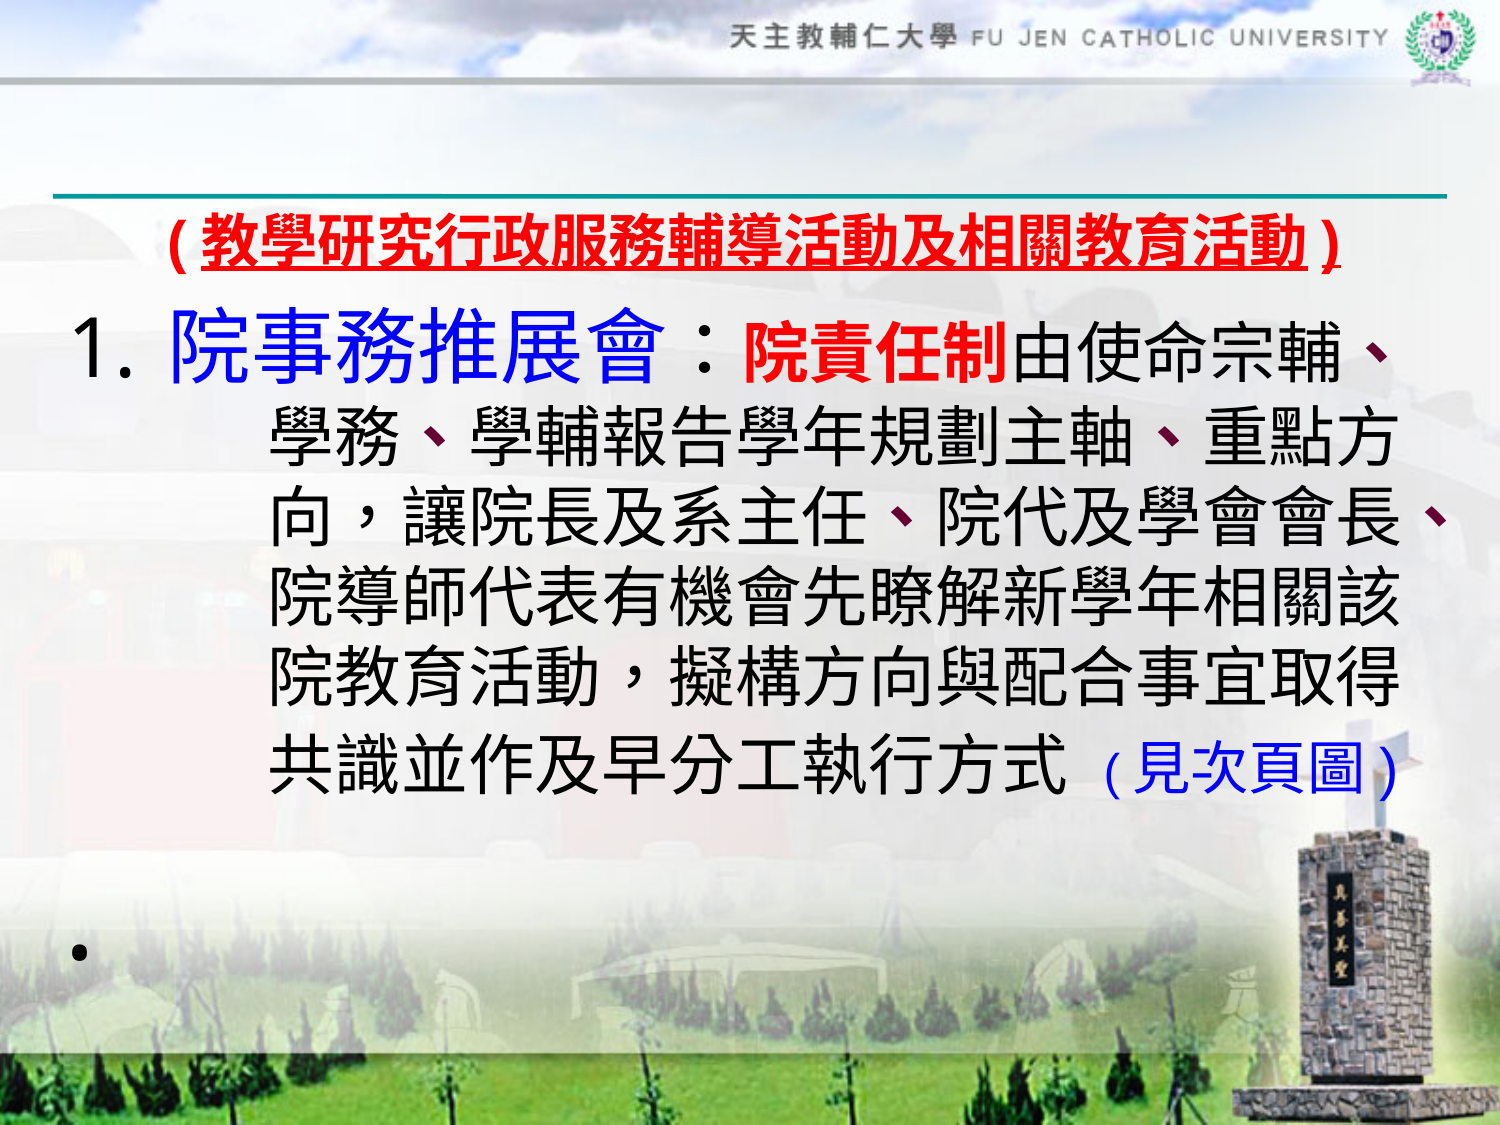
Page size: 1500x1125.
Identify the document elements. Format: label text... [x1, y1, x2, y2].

list (教學研究行政服務輔導活動及相關教育活動) 院事務推展會：院責任制由使命宗輔、學務、學輔報告學年規劃主軸、重點方向，讓院長及系主任、院代及學會會長、院導師代表有機會先瞭解新學年相關該院教育活動，擬構方向與配合事宜取得共識並作及早分工執行方式 (見次頁圖) [52, 196, 1447, 1012]
